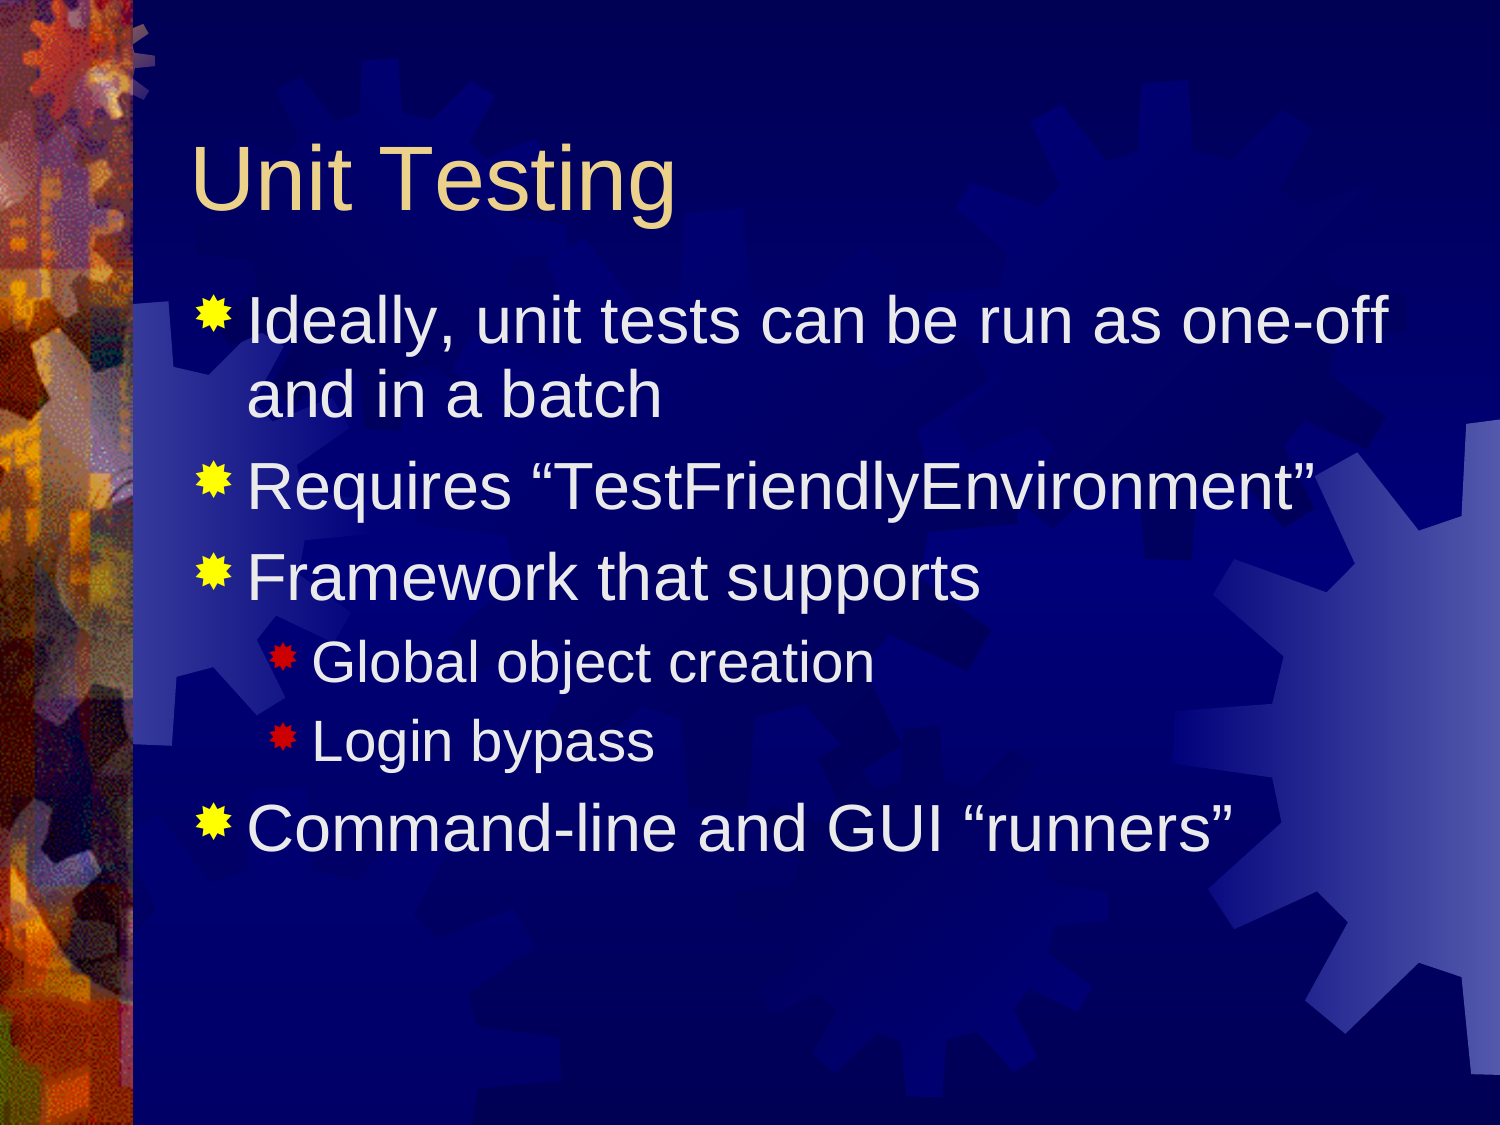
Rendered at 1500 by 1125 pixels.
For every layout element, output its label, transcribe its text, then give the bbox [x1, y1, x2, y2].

picture [0, 0, 133, 1125]
list Ideally, unit tests can be run as one-off and in a batch Requires “TestFriendlyEnvironment” Framework that supports Global object creation Login bypass Command-line and GUI “runners” [174, 275, 1450, 951]
title Unit Testing [174, 49, 1450, 238]
